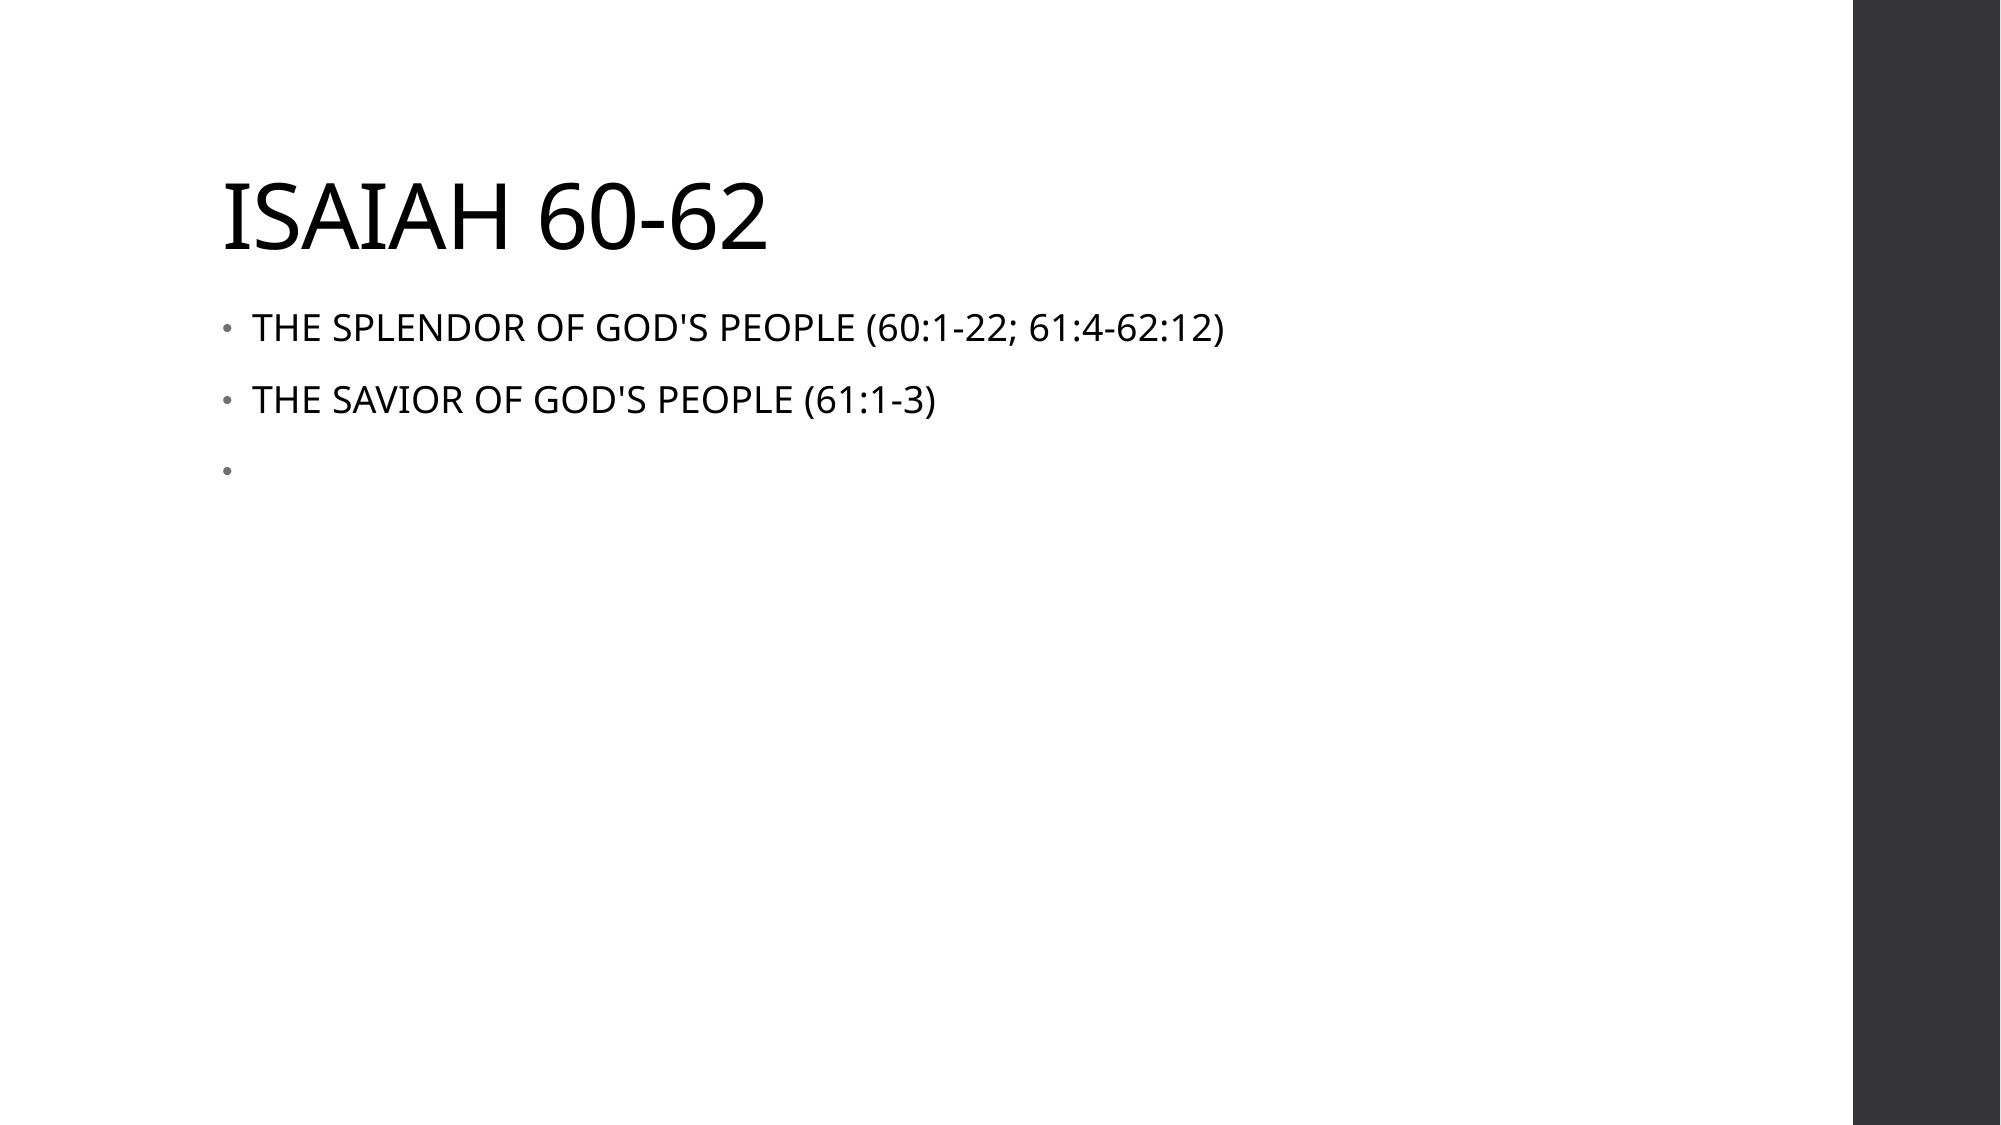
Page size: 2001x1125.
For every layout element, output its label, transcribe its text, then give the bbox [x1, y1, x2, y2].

title ISAIAH 60-62 [206, 60, 1797, 278]
list THE SPLENDOR OF GOD'S PEOPLE (60:1-22; 61:4-62:12) THE SAVIOR OF GOD'S PEOPLE (61:1-3) [206, 299, 1617, 1014]
